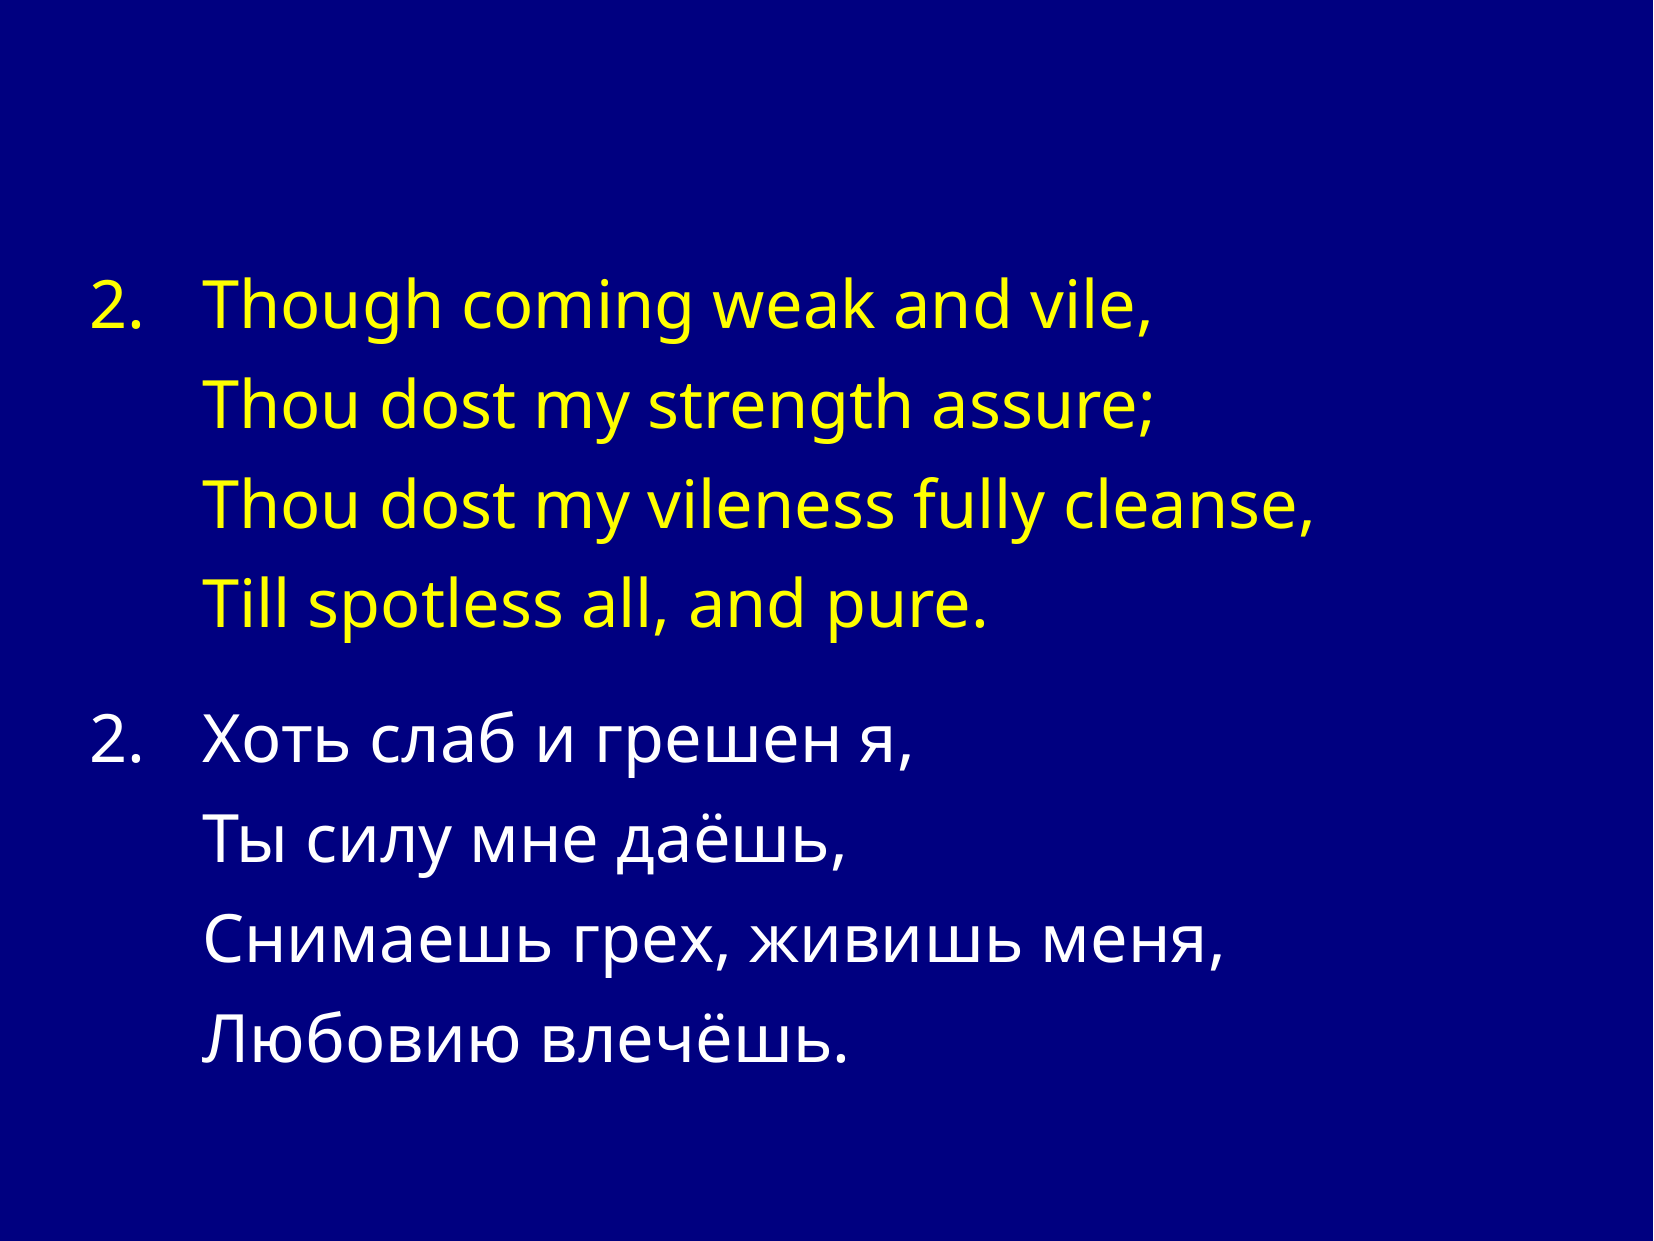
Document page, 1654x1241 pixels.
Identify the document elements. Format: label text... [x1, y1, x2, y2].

text_box 2. Though coming weak and vile, Thou dost my strength assure; Thou dost my vileness fully cleanse, Till spotless all, and pure. [75, 150, 1576, 638]
text_box 2. Хоть слаб и грешен я, Ты силу мне даёшь, Снимаешь грех, живишь меня, Любовию влечёшь. [75, 675, 1576, 1163]
